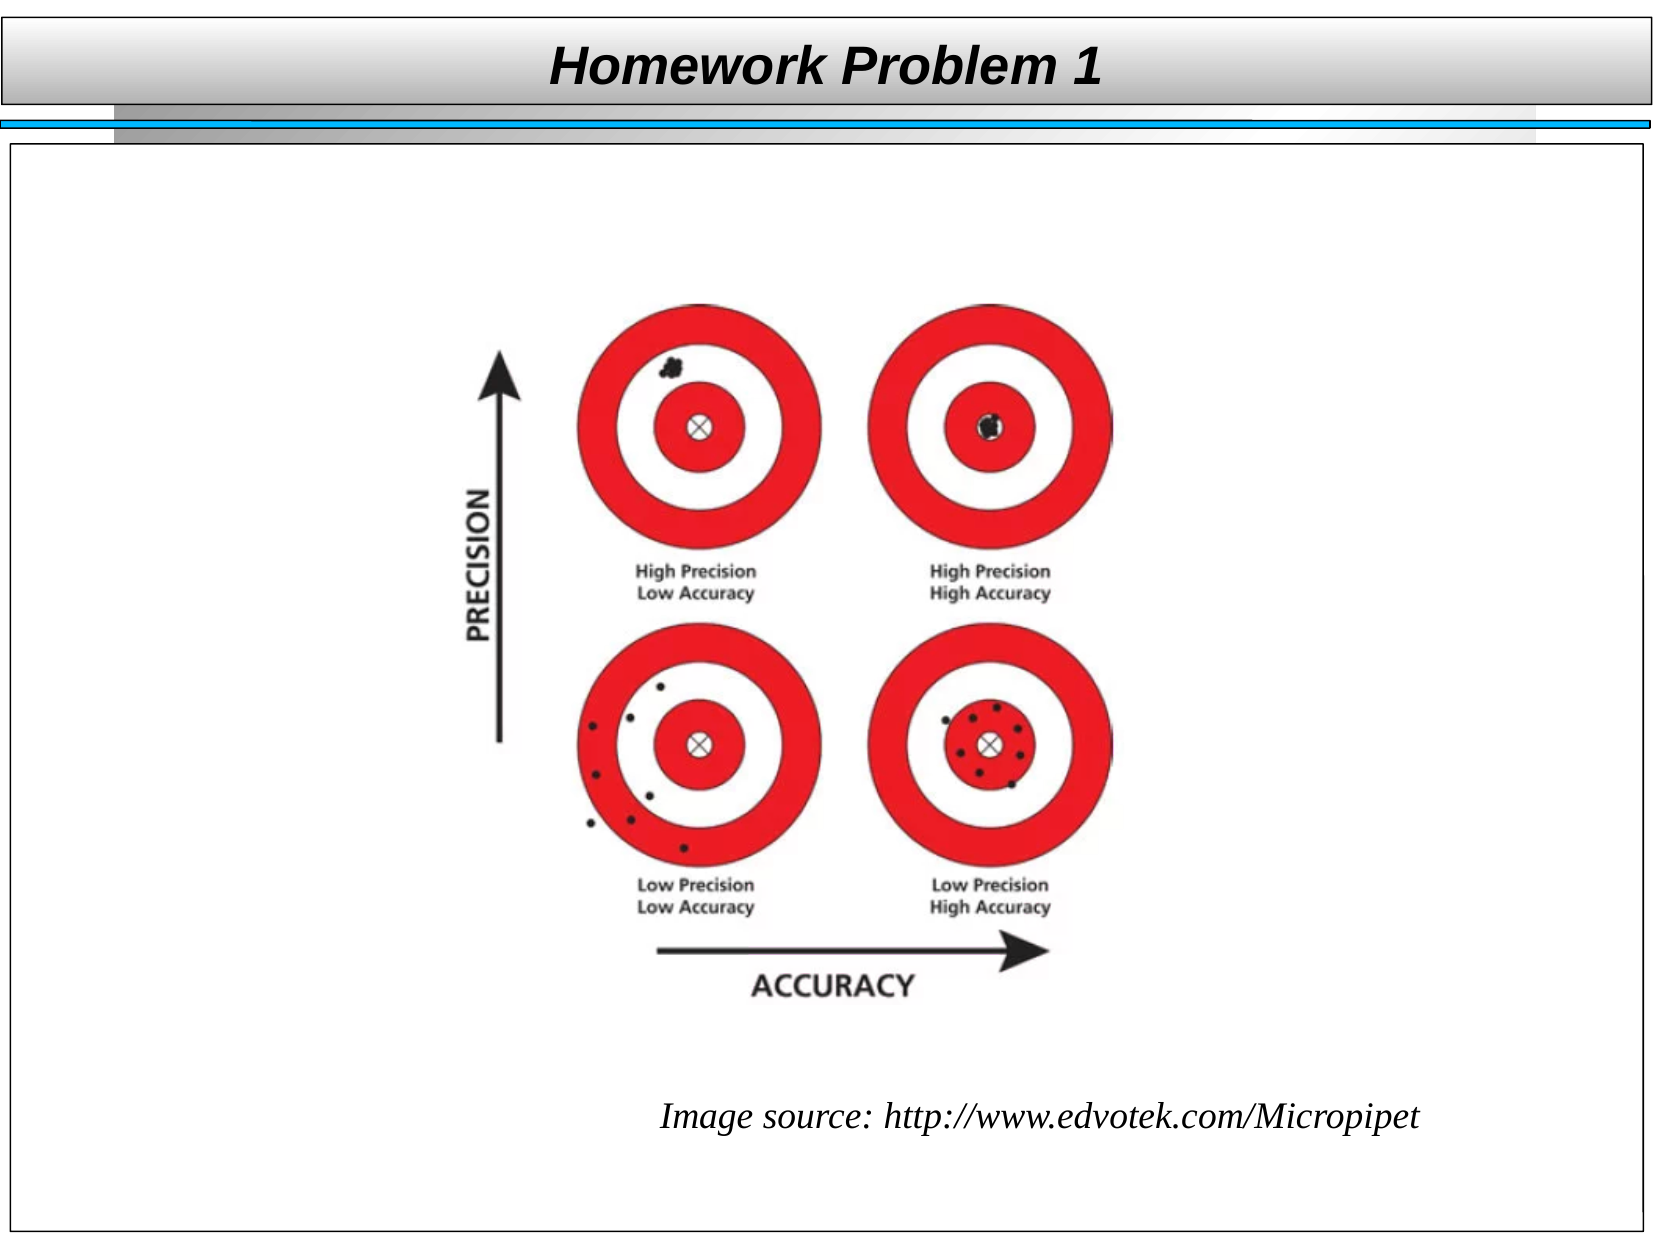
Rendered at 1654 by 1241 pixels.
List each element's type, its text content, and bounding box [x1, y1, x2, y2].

text_box Image source: http://www.edvotek.com/Micropipet [645, 1087, 1435, 1144]
text_box Homework Problem 1 [1, 17, 1652, 105]
picture [459, 301, 1126, 1006]
text_box [0, 120, 1651, 129]
